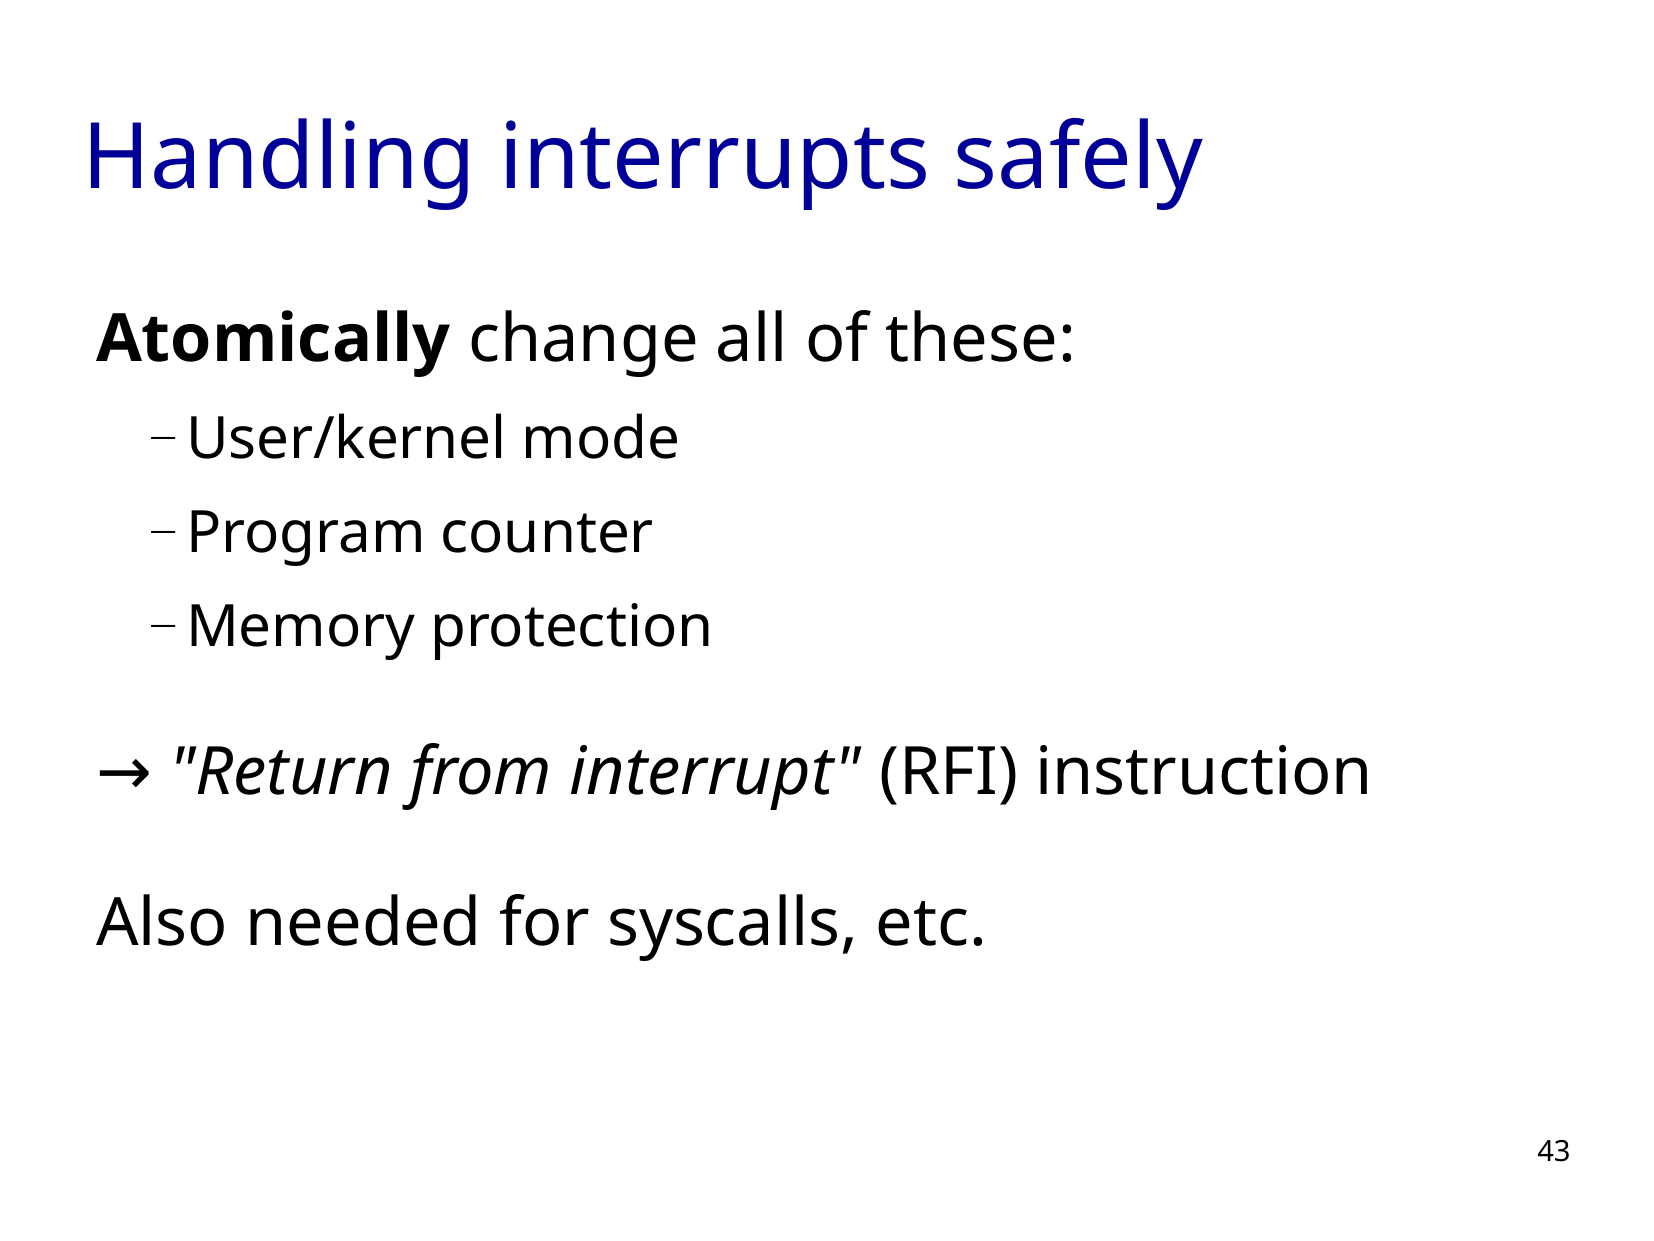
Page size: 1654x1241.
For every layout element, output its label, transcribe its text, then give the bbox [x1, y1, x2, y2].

list Atomically change all of these: User/kernel mode Program counter Memory protection → "Return from interrupt" (RFI) instruction Also needed for syscalls, etc. [60, 290, 1571, 1096]
title Handling interrupts safely [82, 49, 1571, 257]
